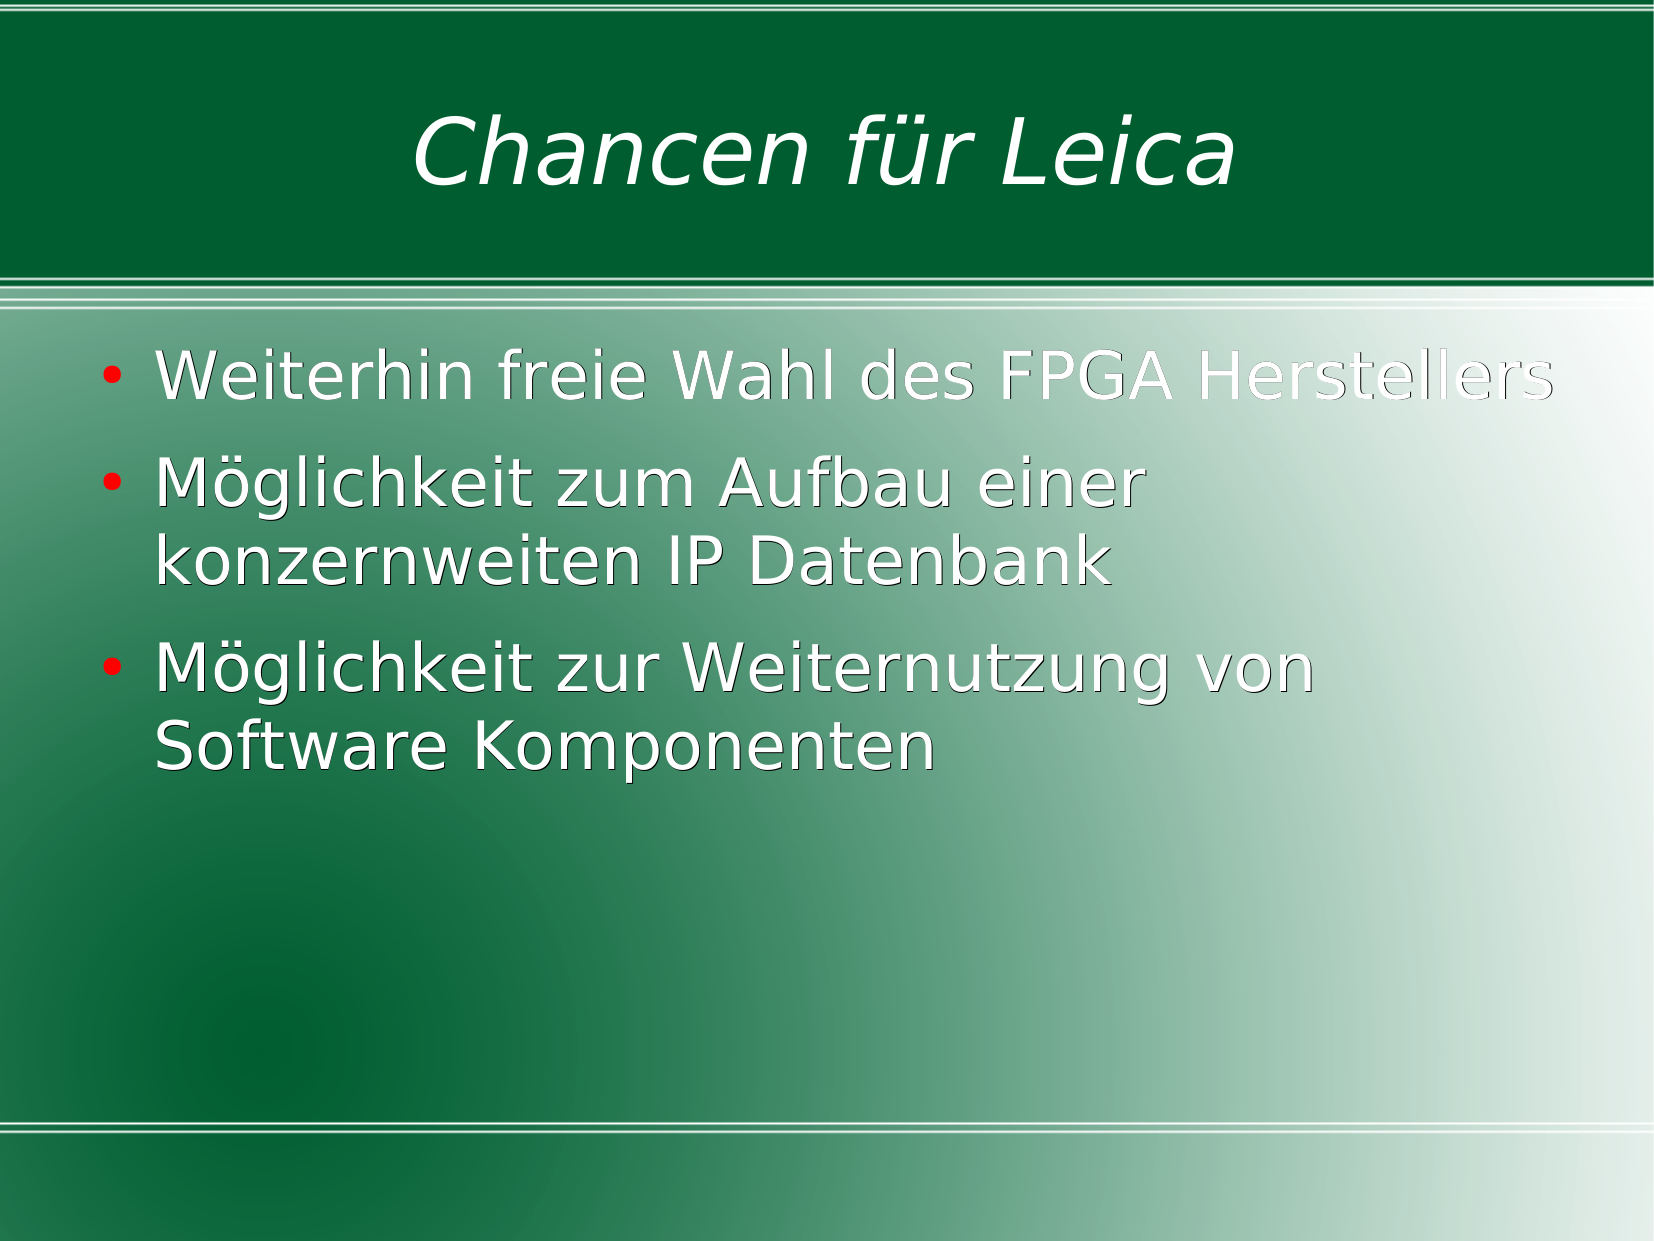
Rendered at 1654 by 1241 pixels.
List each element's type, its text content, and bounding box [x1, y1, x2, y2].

title Chancen für Leica [82, 56, 1571, 250]
picture [0, 0, 1654, 1241]
list Weiterhin freie Wahl des FPGA Herstellers Möglichkeit zum Aufbau einer konzernweiten IP Datenbank Möglichkeit zur Weiternutzung von Software Komponenten [82, 337, 1571, 1241]
